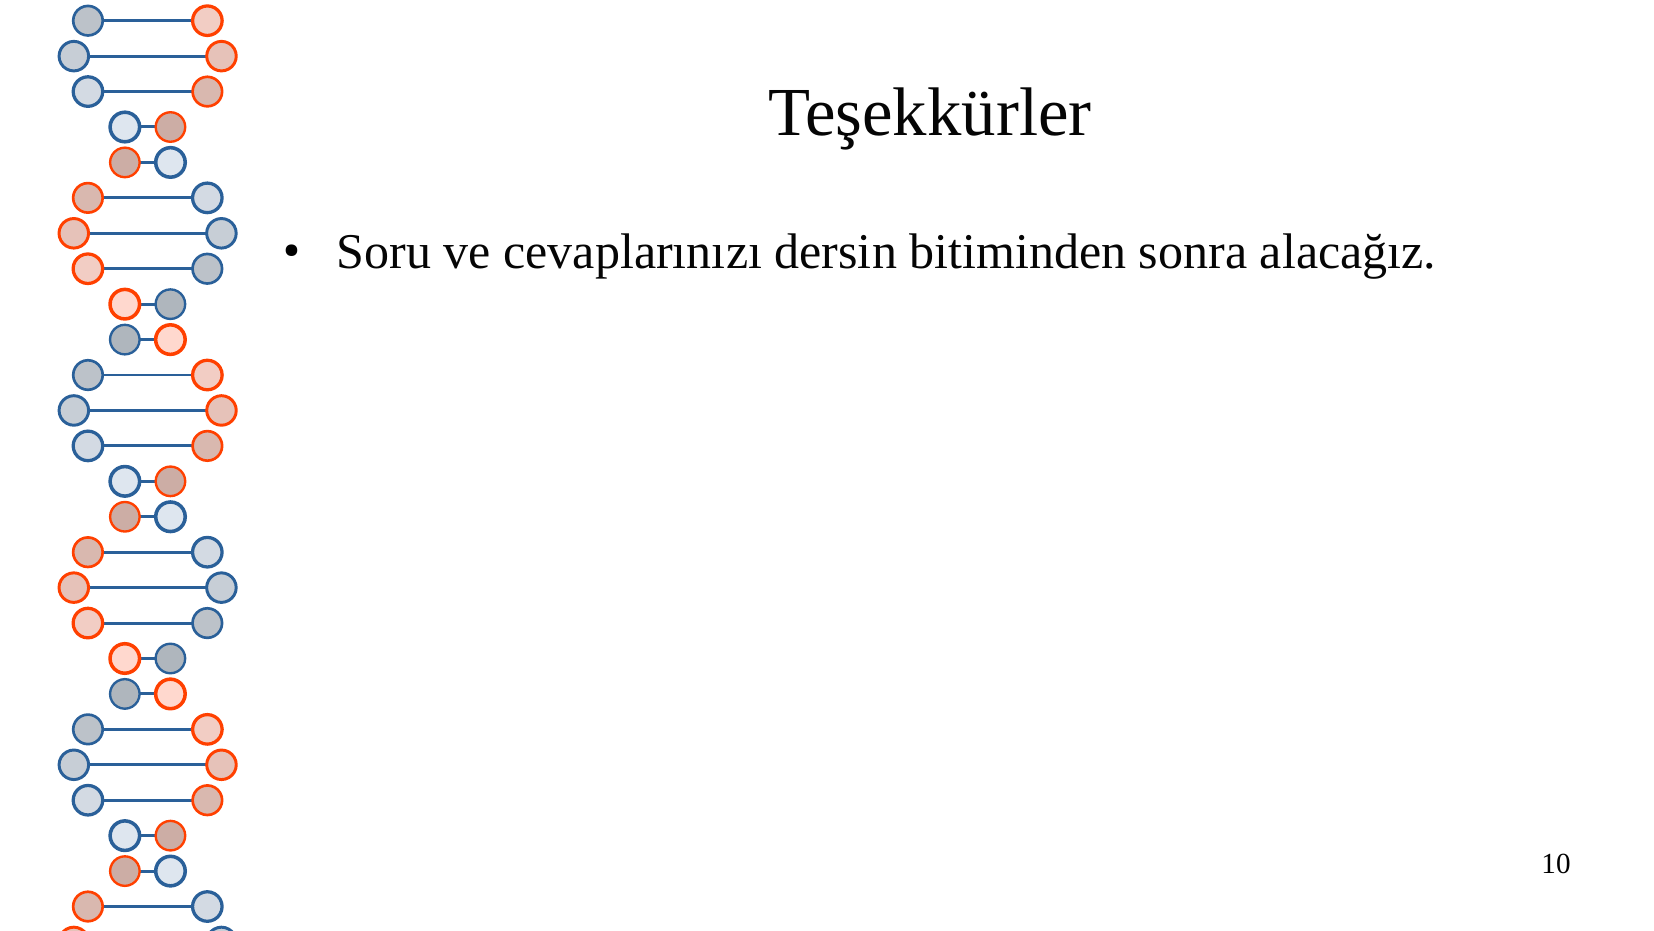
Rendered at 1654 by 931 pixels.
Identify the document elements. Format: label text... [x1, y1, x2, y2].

title Teşekkürler [265, 35, 1595, 189]
list Soru ve cevaplarınızı dersin bitiminden sonra alacağız. [265, 224, 1595, 764]
